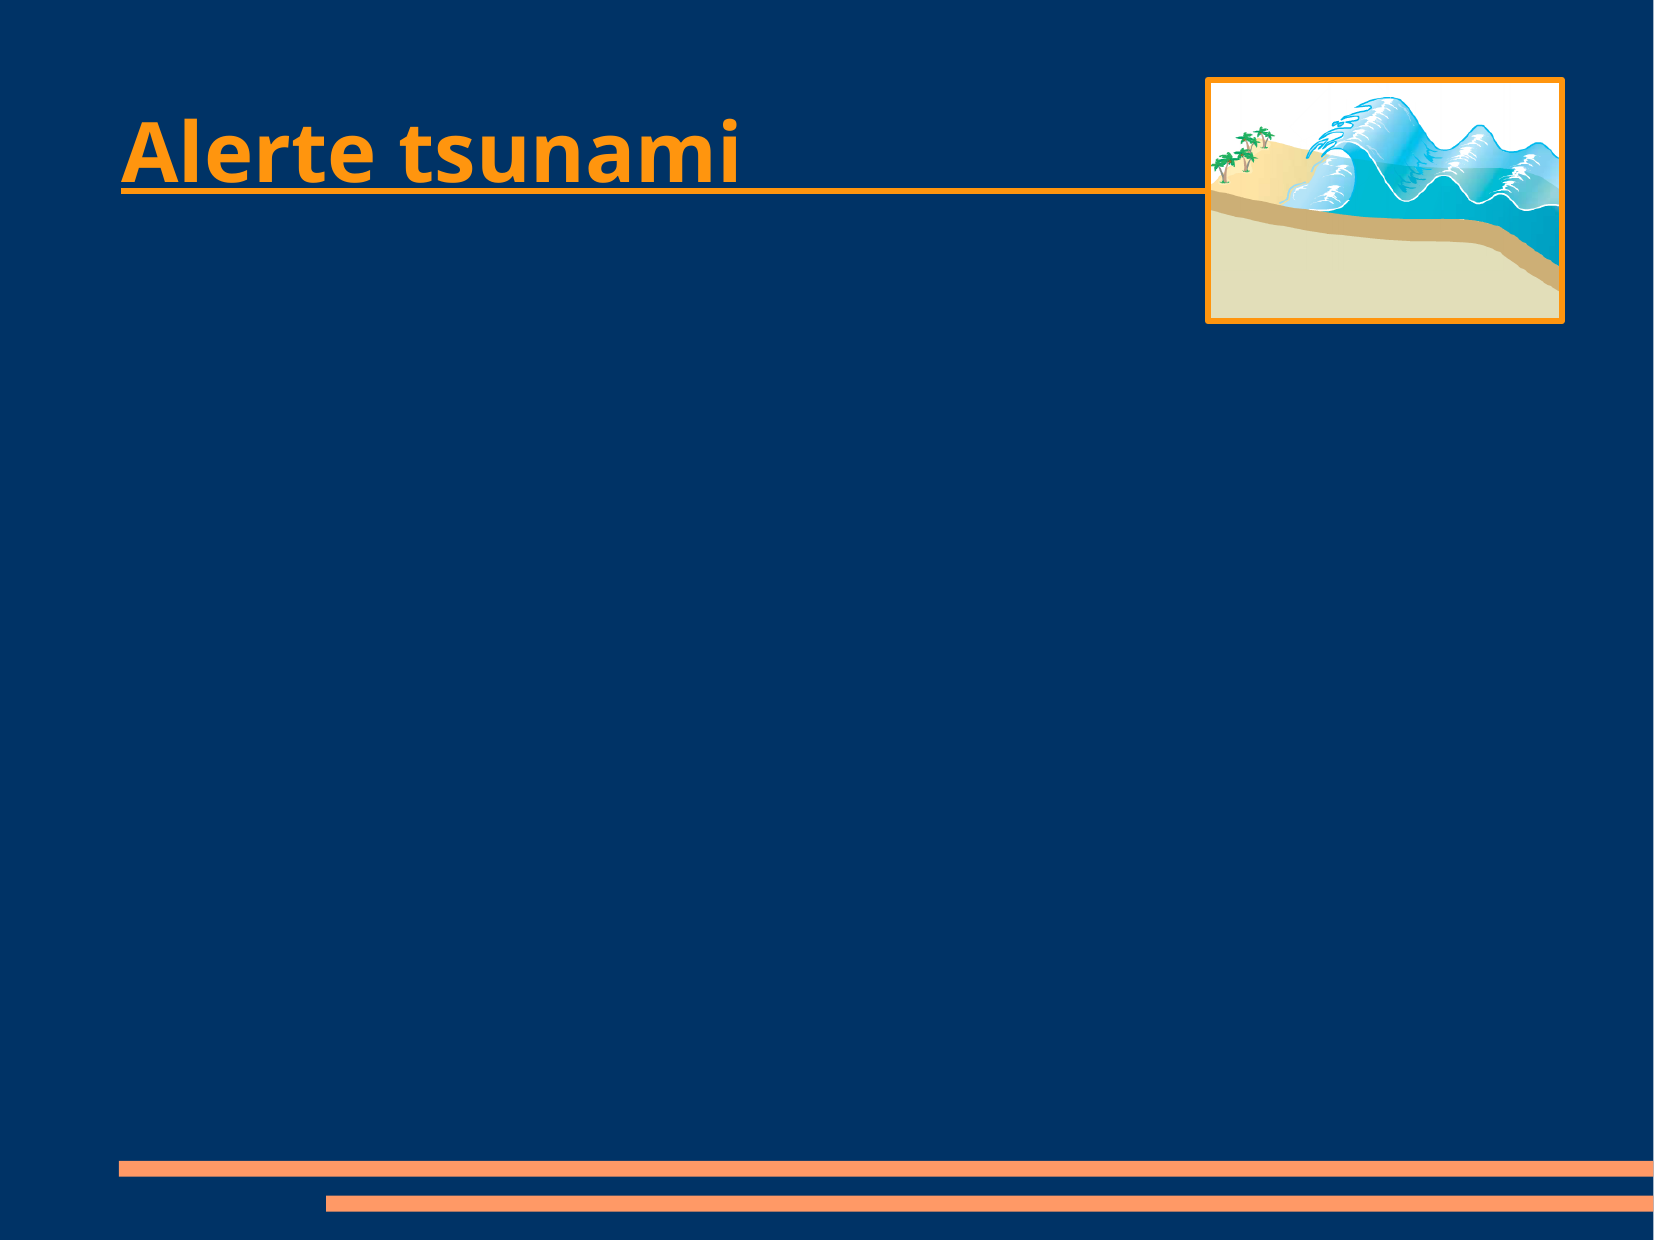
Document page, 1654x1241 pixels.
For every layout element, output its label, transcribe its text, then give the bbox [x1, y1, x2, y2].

title Alerte tsunami [121, 46, 1534, 254]
picture [1210, 82, 1560, 319]
